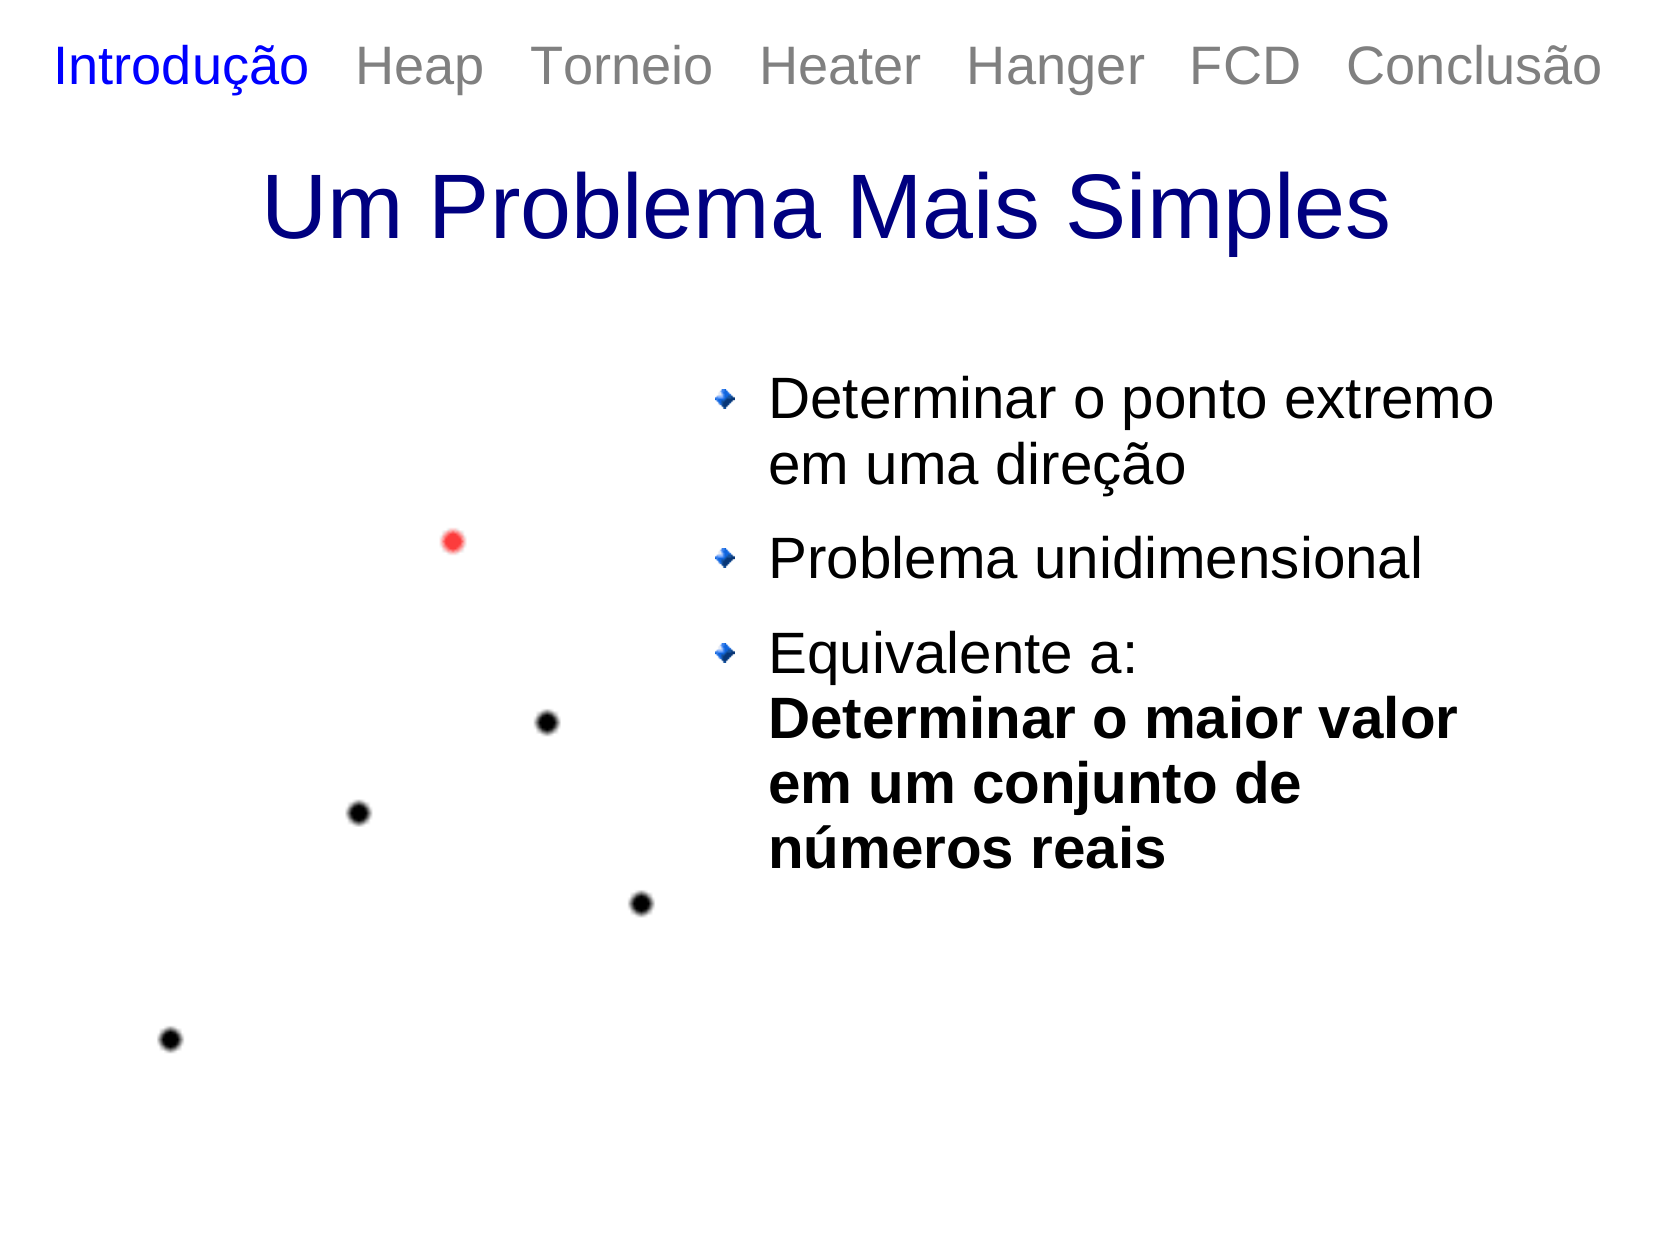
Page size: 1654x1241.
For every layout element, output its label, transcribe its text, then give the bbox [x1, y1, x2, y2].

list Determinar o ponto extremo em uma direção Problema unidimensional Equivalente a: Determinar o maior valor em um conjunto de números reais [697, 366, 1534, 1159]
picture [123, 367, 688, 1082]
title Um Problema Mais Simples [121, 102, 1534, 311]
text_box Introdução Heap Torneio Heater Hanger FCD Conclusão [30, 35, 1629, 96]
